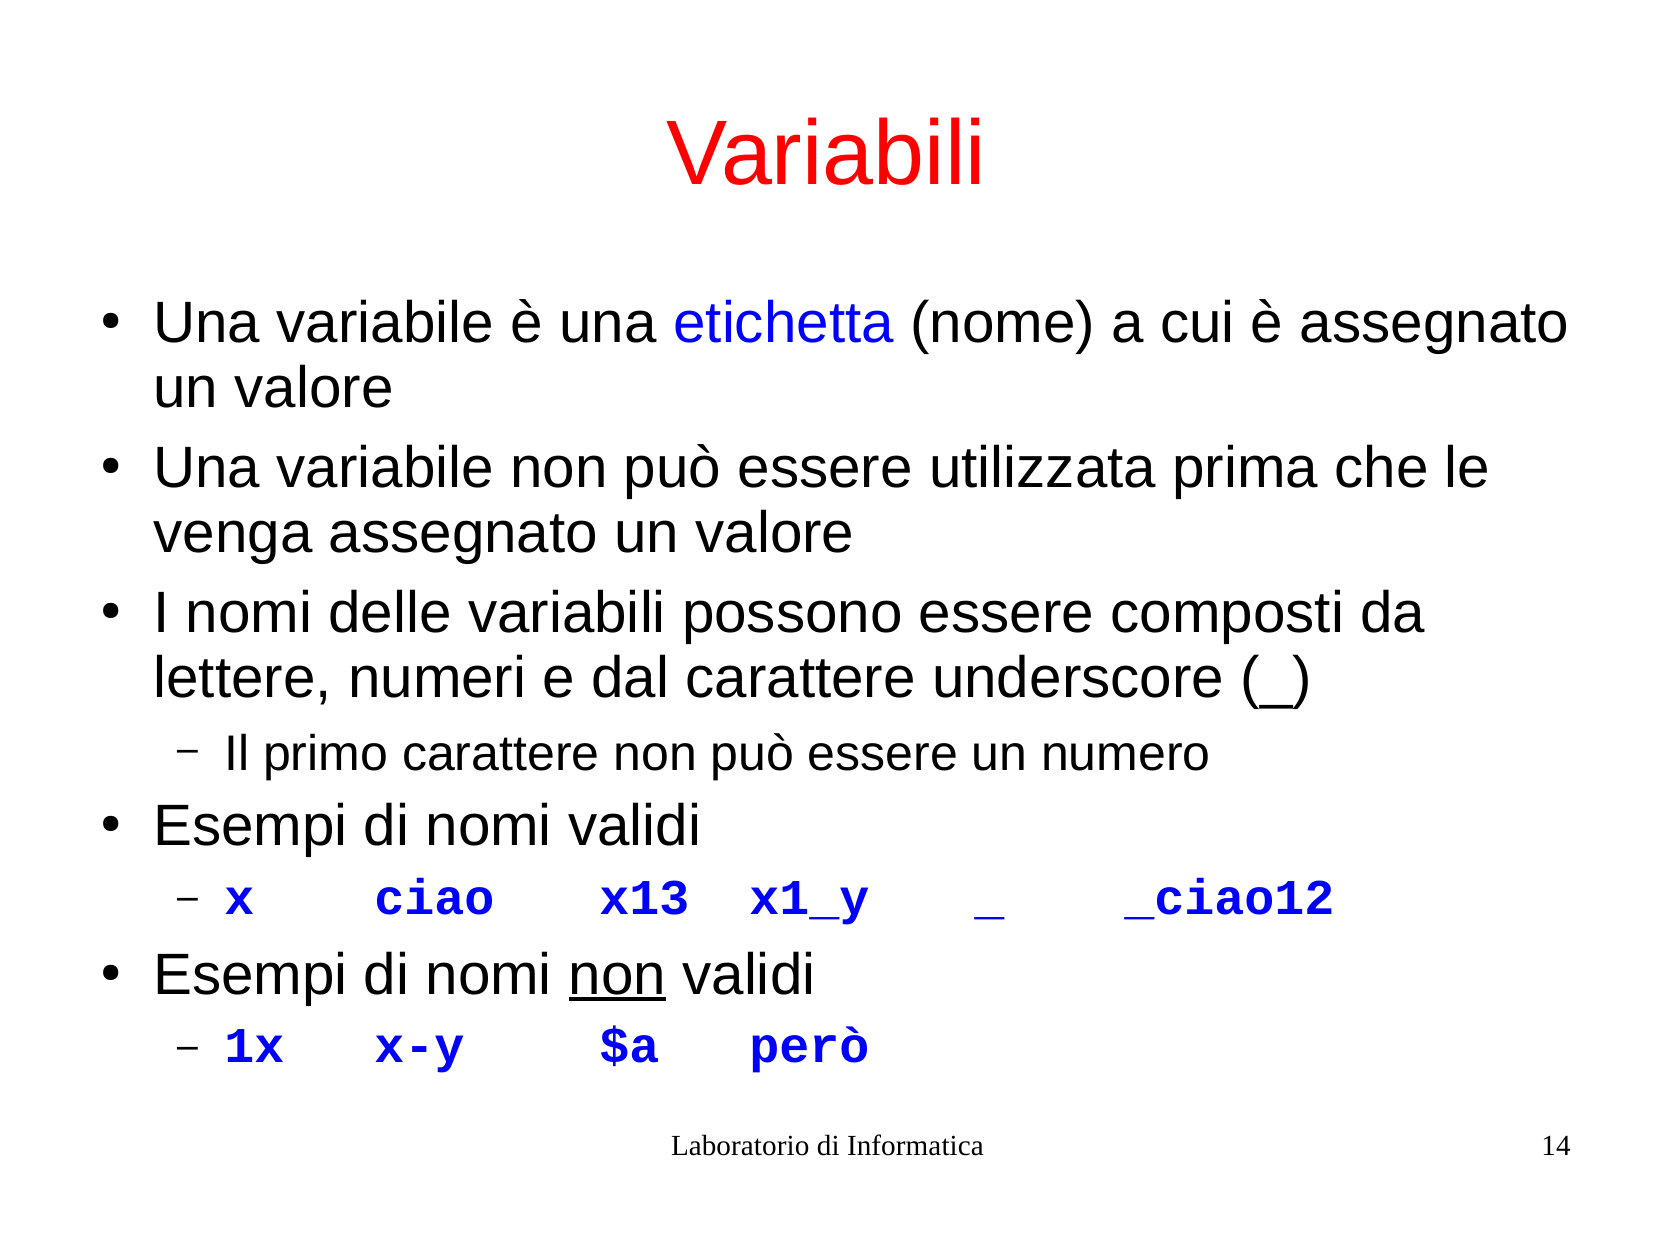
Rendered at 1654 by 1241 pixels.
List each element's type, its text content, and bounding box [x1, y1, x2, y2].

title Variabili [82, 49, 1571, 257]
list Una variabile è una etichetta (nome) a cui è assegnato un valore Una variabile non può essere utilizzata prima che le venga assegnato un valore I nomi delle variabili possono essere composti da lettere, numeri e dal carattere underscore (_) Il primo carattere non può essere un numero Esempi di nomi validi x ciao x13 x1_y _ _ciao12 Esempi di nomi non validi 1x x-y $a però [82, 290, 1571, 1109]
